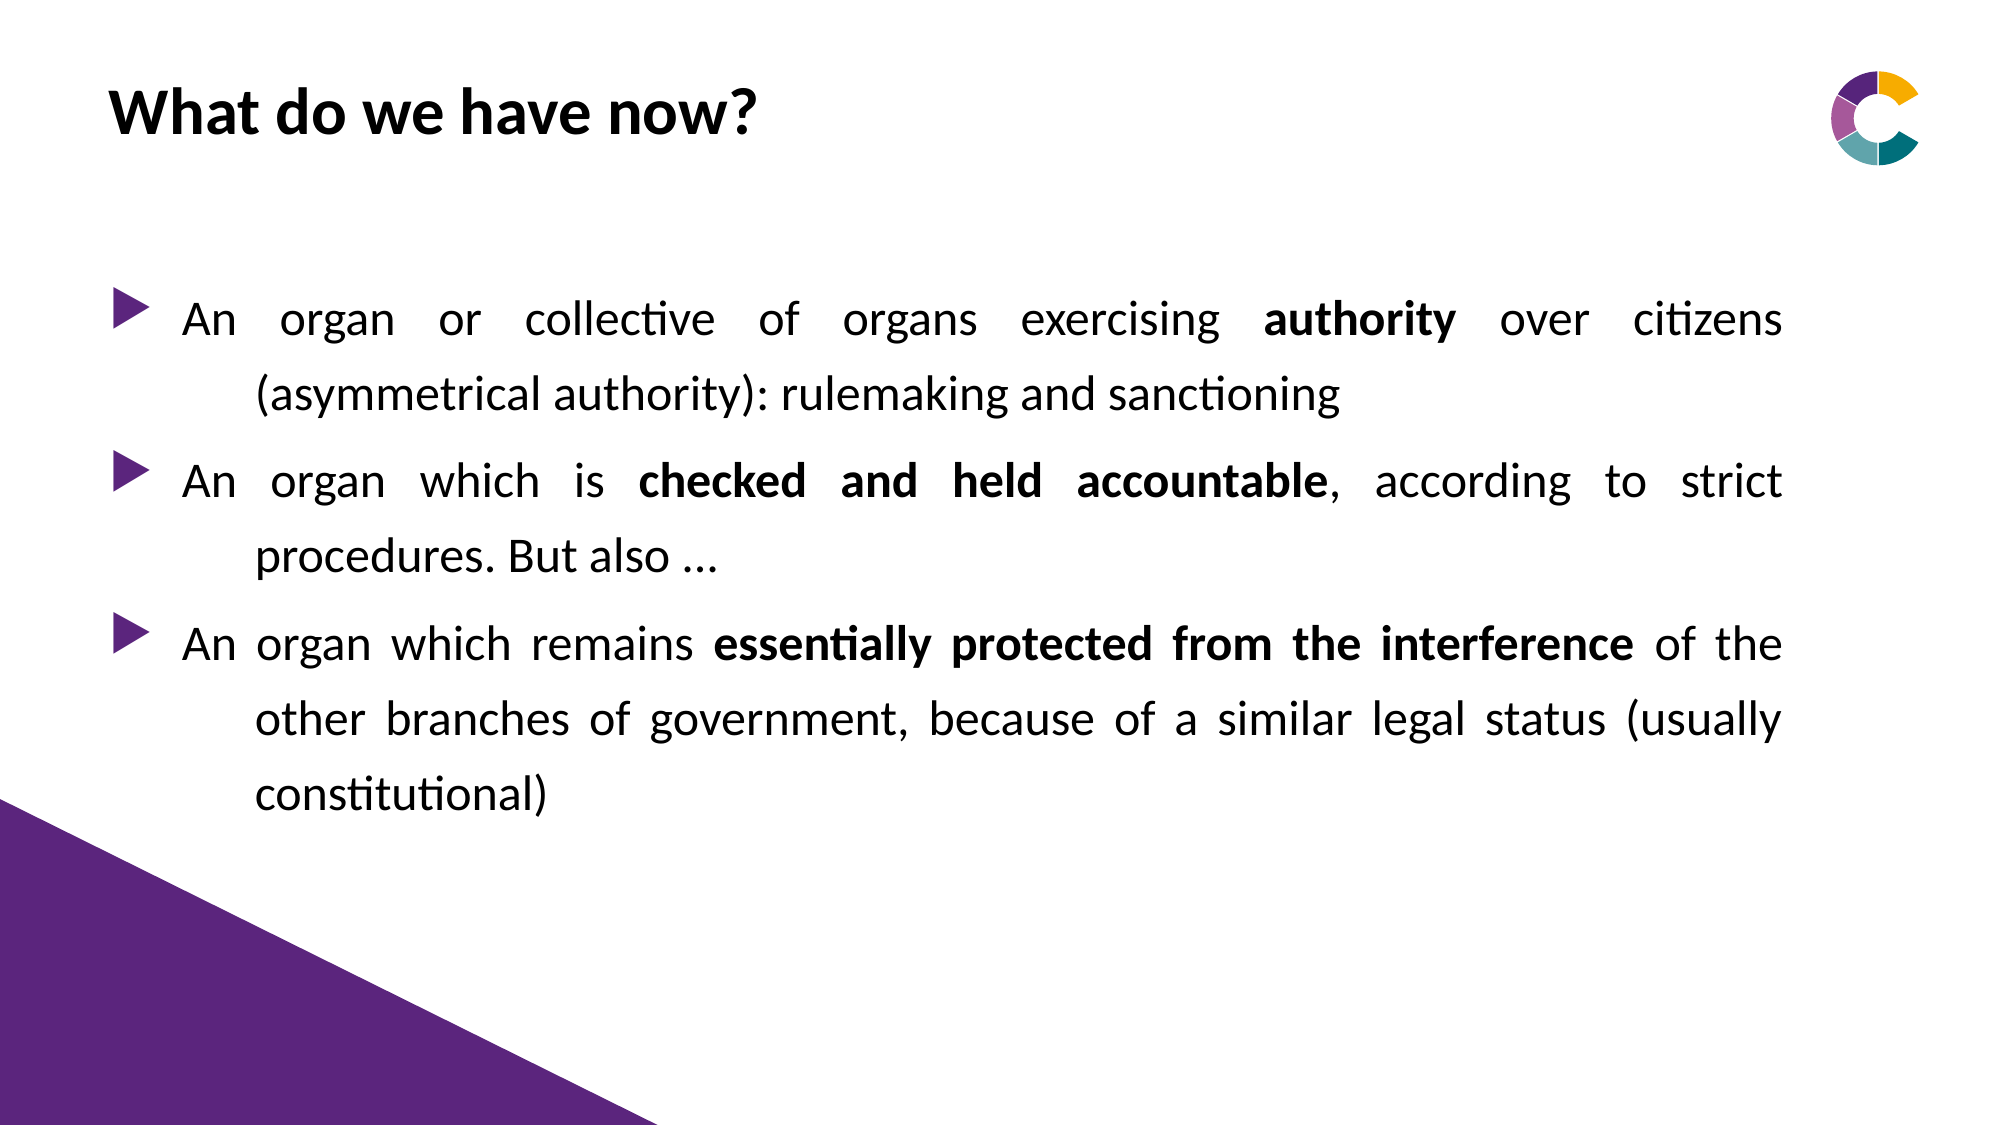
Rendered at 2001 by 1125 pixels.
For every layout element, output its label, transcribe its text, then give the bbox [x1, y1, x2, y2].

list An organ or collective of organs exercising authority over citizens (asymmetrical authority): rulemaking and sanctioning An organ which is checked and held accountable, according to strict procedures. But also ... An organ which remains essentially protected from the interference of the other branches of government, because of a similar legal status (usually constitutional) [93, 262, 1799, 1005]
title What do we have now? [93, 60, 1799, 193]
